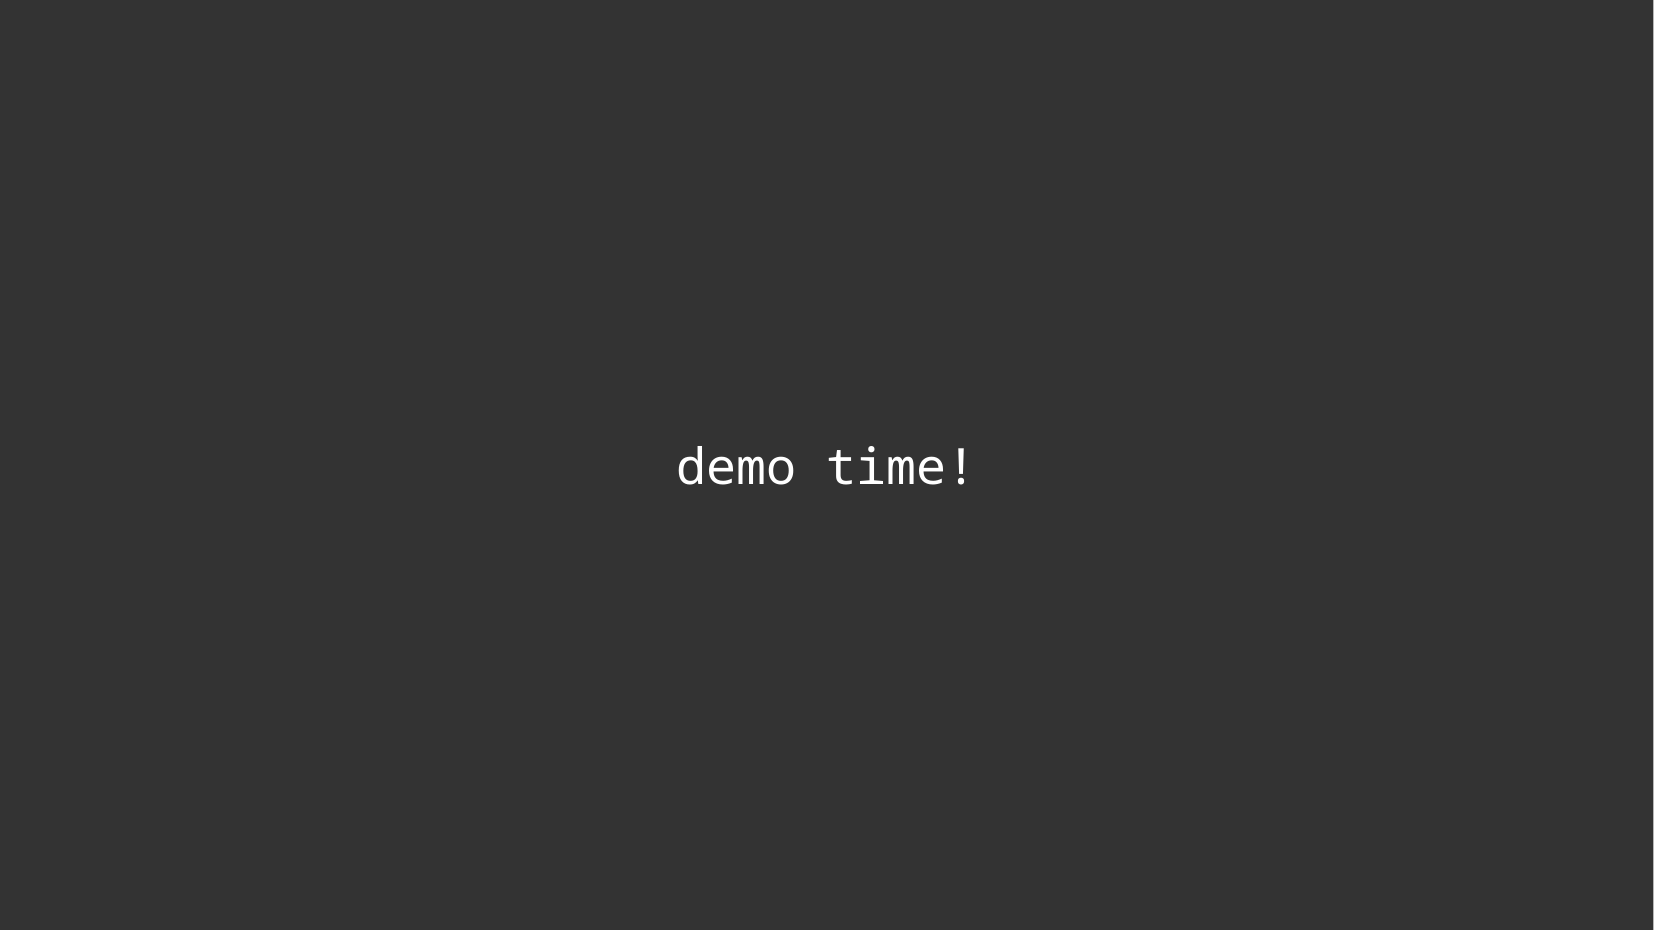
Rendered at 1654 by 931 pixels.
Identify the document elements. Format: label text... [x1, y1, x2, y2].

text_box demo time! [0, 0, 1654, 931]
